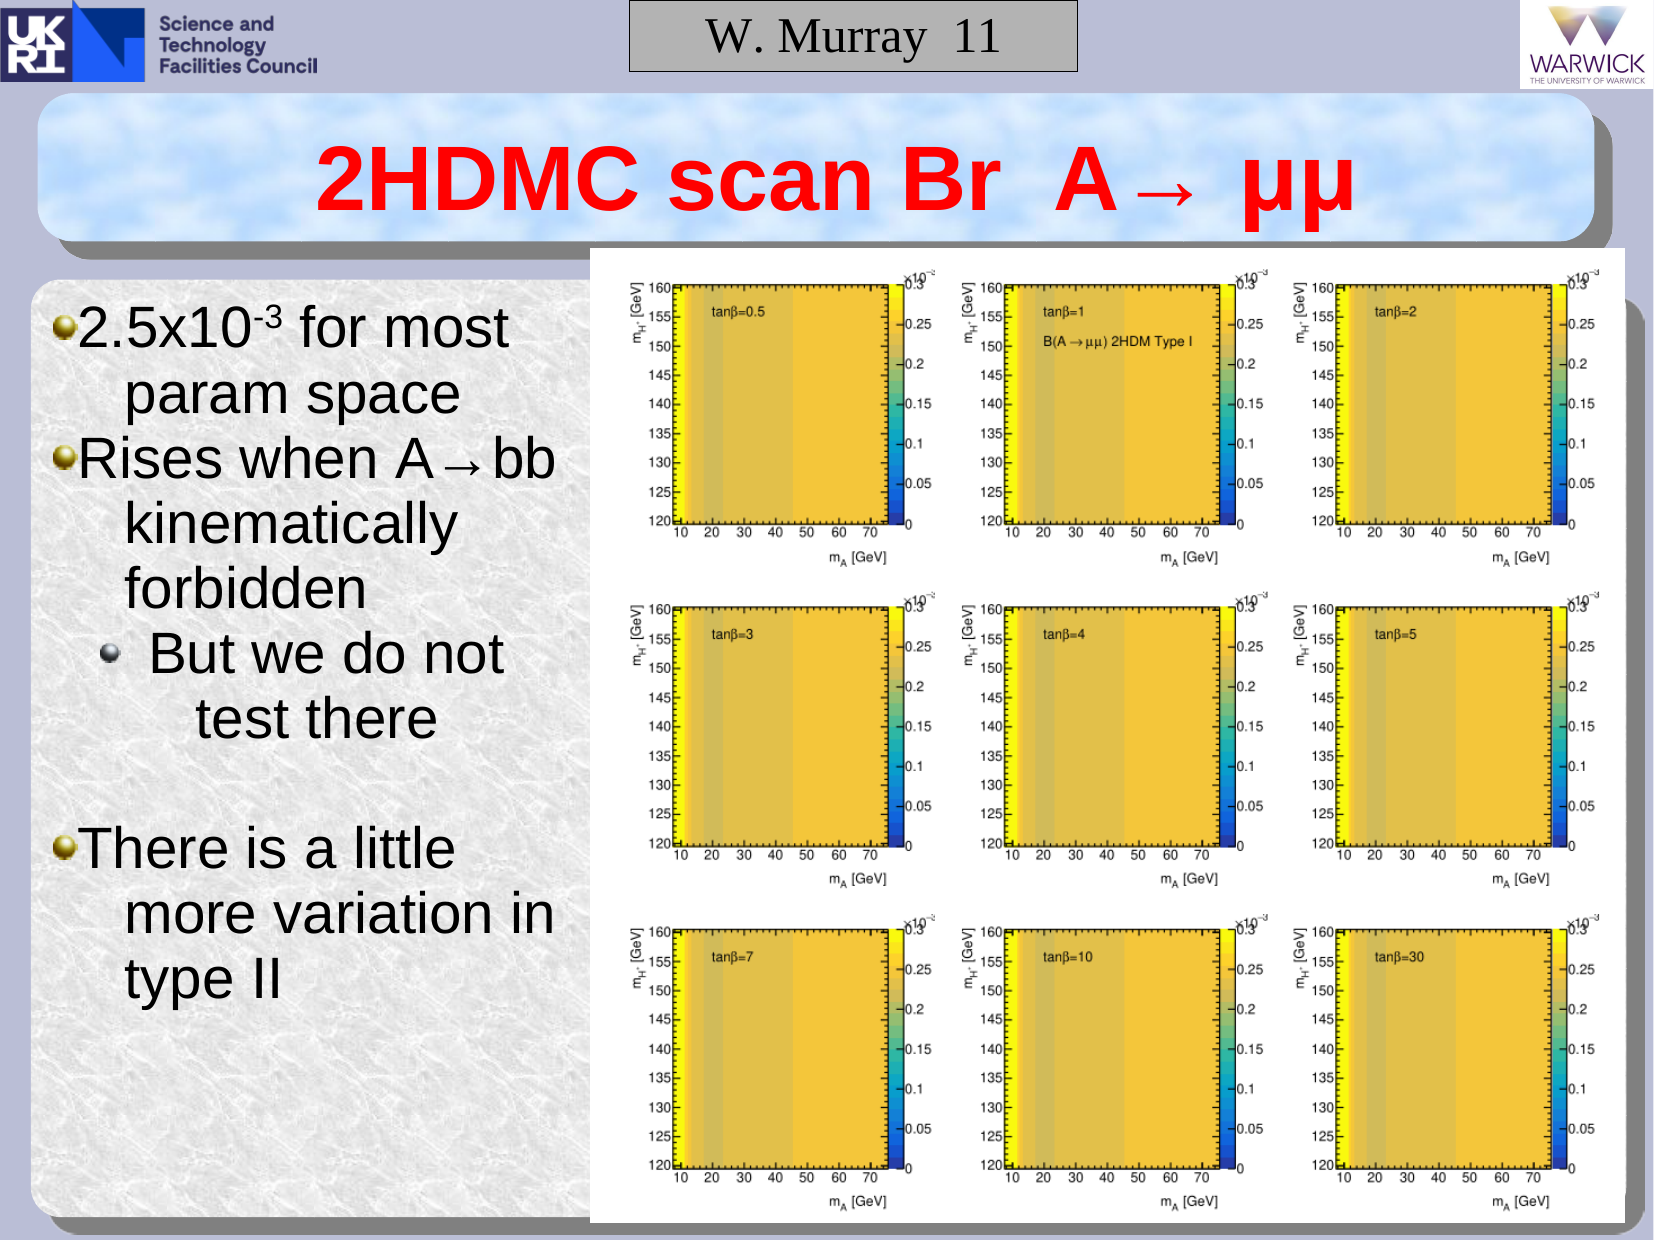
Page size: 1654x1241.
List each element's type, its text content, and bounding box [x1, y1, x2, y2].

title 2HDMC scan Br A→ μμ [90, 101, 1584, 249]
picture [37, 93, 1581, 242]
picture [30, 248, 1627, 1223]
picture [1520, 0, 1654, 89]
picture [1584, 103, 1595, 232]
list 2.5x10-3 for most param space Rises when A→bb kinematically forbidden But we do not test there There is a little more variation in type II [53, 295, 590, 1217]
picture [0, 0, 317, 82]
